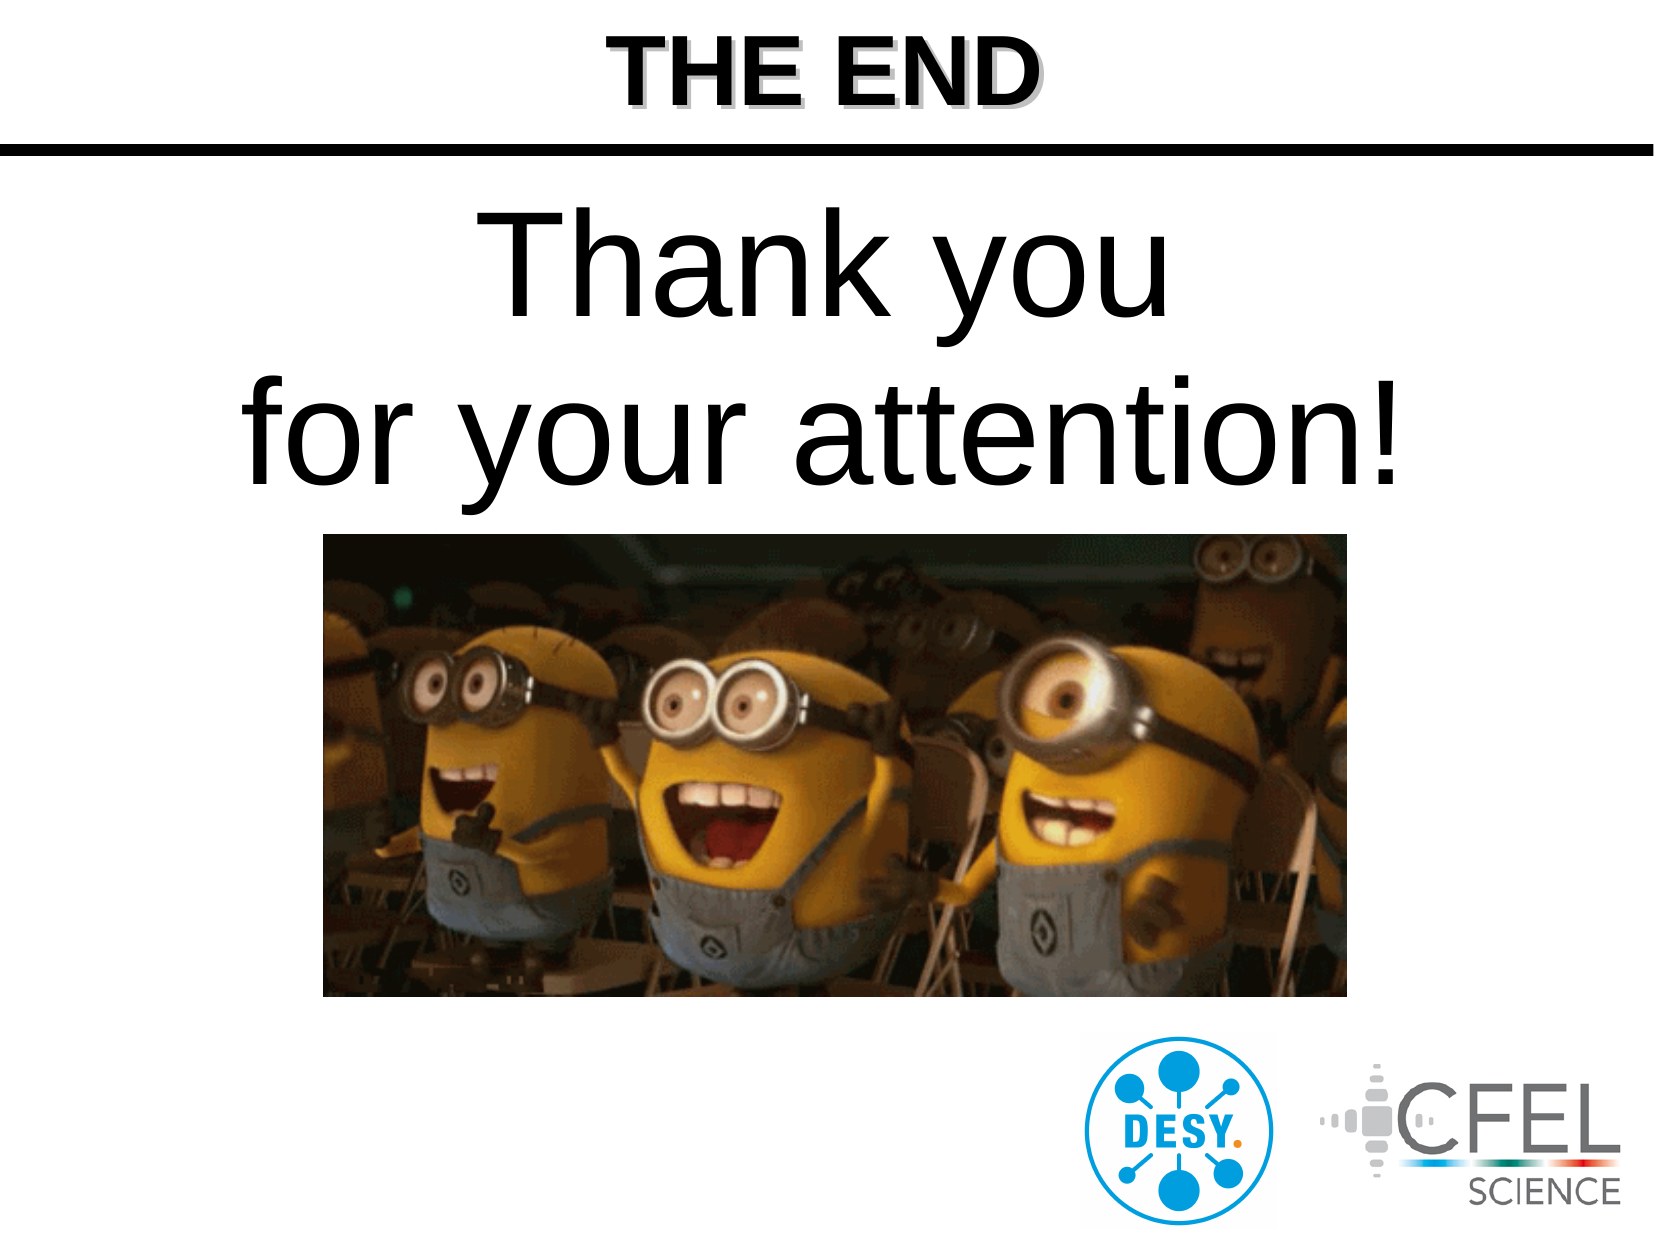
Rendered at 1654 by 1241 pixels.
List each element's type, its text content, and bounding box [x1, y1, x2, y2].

title THE END [0, 0, 1654, 151]
picture [323, 534, 1347, 997]
picture [1080, 1032, 1278, 1231]
picture [1320, 1064, 1621, 1213]
title Thank you for your attention! [150, 156, 1501, 601]
